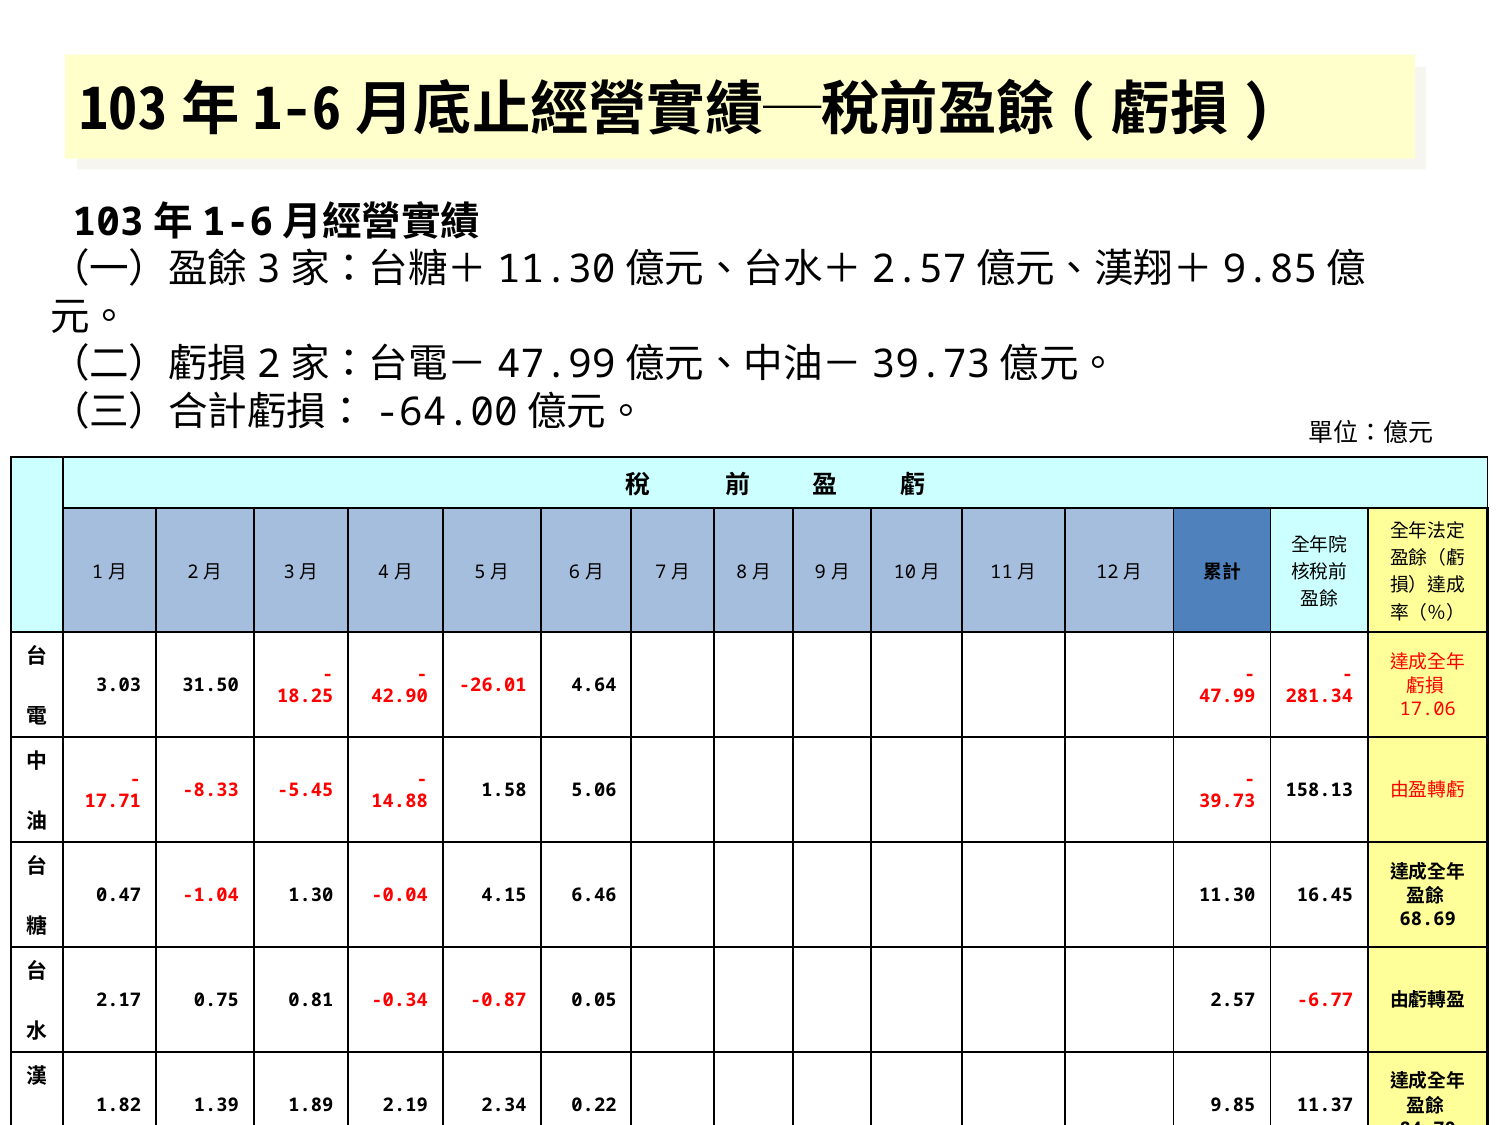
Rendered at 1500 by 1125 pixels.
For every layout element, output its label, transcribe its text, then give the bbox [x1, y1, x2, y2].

table_header 稅 前 盈 虧 [64, 458, 1487, 507]
table_cell -8.33 [157, 738, 253, 841]
table_cell -281.34 [1271, 633, 1367, 736]
table_cell [632, 633, 713, 736]
slide_number <編號> [1489, 1084, 1500, 1124]
table_cell [872, 1053, 961, 1125]
table_cell 4.64 [542, 633, 630, 736]
table_cell 12月 [1066, 509, 1173, 631]
table_cell [963, 843, 1064, 946]
table_cell [794, 738, 870, 841]
table_cell [963, 633, 1064, 736]
table_cell -1.04 [157, 843, 253, 946]
table_cell 11.30 [1174, 843, 1270, 946]
table_cell [715, 1053, 792, 1125]
table_cell -42.90 [349, 633, 442, 736]
table_cell 11月 [963, 509, 1064, 631]
table_cell [794, 633, 870, 736]
table_cell 1.58 [444, 738, 540, 841]
table_cell 5月 [444, 509, 540, 631]
table_cell [872, 633, 961, 736]
table_cell [794, 843, 870, 946]
table_cell 2.57 [1174, 948, 1270, 1051]
table_cell [872, 843, 961, 946]
table_cell -14.88 [349, 738, 442, 841]
table_cell [715, 633, 792, 736]
table_cell 台 糖 [12, 843, 62, 946]
table_cell 由虧轉盈 [1369, 948, 1486, 1051]
table_cell 由盈轉虧 [1369, 738, 1486, 841]
table_cell [632, 738, 713, 841]
table_cell -5.45 [255, 738, 347, 841]
table_cell [1066, 738, 1173, 841]
title 103年1-6月底止經營實績─稅前盈餘(虧損) [64, 54, 1415, 159]
table_cell 全年法定盈餘（虧損）達成率（％） [1369, 509, 1486, 631]
table_cell 1月 [64, 509, 155, 631]
table_cell 2月 [157, 509, 253, 631]
table_cell 中 油 [12, 738, 62, 841]
table_cell -17.71 [64, 738, 155, 841]
table_cell 0.81 [255, 948, 347, 1051]
table_cell [715, 948, 792, 1051]
table_cell 0.47 [64, 843, 155, 946]
table_cell 1.89 [255, 1053, 347, 1125]
table_cell 6.46 [542, 843, 630, 946]
table_cell 台 電 [12, 633, 62, 736]
table_cell [963, 738, 1064, 841]
table_cell 達成全年盈餘68.69 [1369, 843, 1486, 946]
table_header [12, 458, 62, 631]
table_cell 4月 [349, 509, 442, 631]
table_cell 1.30 [255, 843, 347, 946]
table_cell 11.37 [1271, 1053, 1367, 1125]
table_cell 2.19 [349, 1053, 442, 1125]
table_cell 0.22 [542, 1053, 630, 1125]
table_cell -6.77 [1271, 948, 1367, 1051]
table_cell -0.34 [349, 948, 442, 1051]
table_cell 9.85 [1174, 1053, 1270, 1125]
table_cell 4.15 [444, 843, 540, 946]
table_cell 2.34 [444, 1053, 540, 1125]
table_cell 9月 [794, 509, 870, 631]
table_cell 台 水 [12, 948, 62, 1051]
table_cell [872, 948, 961, 1051]
table_cell 達成全年盈餘84.70 [1369, 1053, 1486, 1125]
table_cell [963, 948, 1064, 1051]
table_cell 7月 [632, 509, 713, 631]
table_cell 16.45 [1271, 843, 1367, 946]
table_cell [1066, 948, 1173, 1051]
table_cell 10月 [872, 509, 961, 631]
text_box 單位：億元 [1293, 408, 1471, 454]
table_cell 8月 [715, 509, 792, 631]
table_cell [632, 1053, 713, 1125]
table_cell 3月 [255, 509, 347, 631]
table_cell [632, 843, 713, 946]
table_cell 達成全年虧損17.06 [1369, 633, 1486, 736]
table_cell 0.75 [157, 948, 253, 1051]
table_cell -0.87 [444, 948, 540, 1051]
table_cell -0.04 [349, 843, 442, 946]
table_cell -18.25 [255, 633, 347, 736]
table_cell 漢 翔 [12, 1053, 62, 1125]
table_cell 1.39 [157, 1053, 253, 1125]
table_cell 5.06 [542, 738, 630, 841]
table_cell 1.82 [64, 1053, 155, 1125]
table_cell 0.05 [542, 948, 630, 1051]
table_cell 158.13 [1271, 738, 1367, 841]
table_cell 6月 [542, 509, 630, 631]
table_cell 累計 [1174, 509, 1270, 631]
table_cell 3.03 [64, 633, 155, 736]
table_cell 2.17 [64, 948, 155, 1051]
table_cell [794, 948, 870, 1051]
table_cell [794, 1053, 870, 1125]
table_cell 全年院核稅前盈餘 [1271, 509, 1367, 631]
table_cell [715, 843, 792, 946]
table_cell [872, 738, 961, 841]
table_cell -47.99 [1174, 633, 1270, 736]
table_cell 31.50 [157, 633, 253, 736]
text_box 103年1-6月經營實績 （一）盈餘3家：台糖＋11.30億元、台水＋2.57億元、漢翔＋9.85億元。 （二）虧損2家：台電－47.99億元、中油－39.73億元。 （三）合計虧損：-64.00億元。 [35, 188, 1382, 441]
table_cell [632, 948, 713, 1051]
table_cell [963, 1053, 1064, 1125]
table_cell -39.73 [1174, 738, 1270, 841]
table_cell [1066, 633, 1173, 736]
table_cell [1066, 1053, 1173, 1125]
table_cell [715, 738, 792, 841]
table_cell -26.01 [444, 633, 540, 736]
table_cell [1066, 843, 1173, 946]
